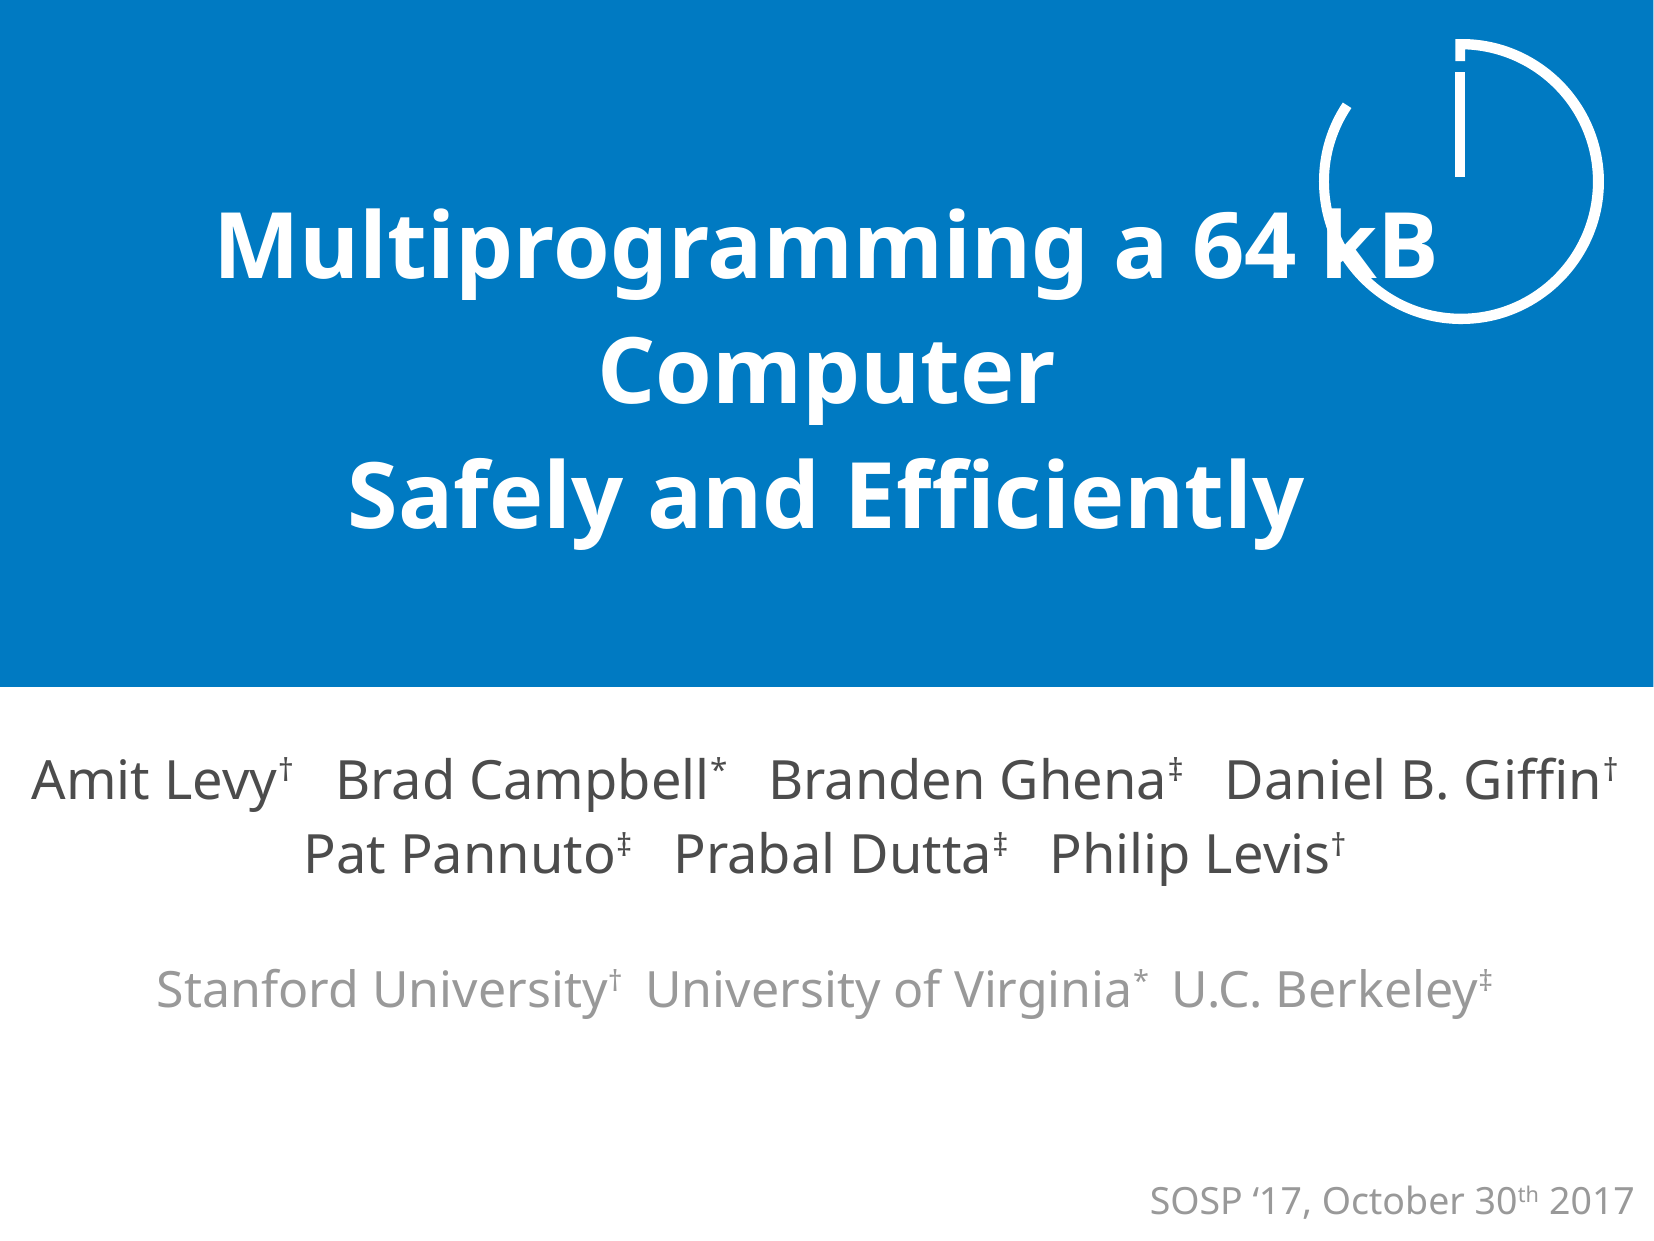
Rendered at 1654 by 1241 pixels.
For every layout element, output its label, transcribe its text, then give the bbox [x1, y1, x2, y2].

text_box Amit Levy† Brad Campbell* Branden Ghena‡ Daniel B. Giffin† Pat Pannuto‡ Prabal Dutta‡ Philip Levis† [0, 734, 1651, 900]
subtitle Multiprogramming a 64 kB Computer Safely and Efficiently [0, 0, 1654, 687]
text_box SOSP ‘17, October 30th 2017 [966, 1176, 1635, 1241]
text_box Stanford University† University of Virginia* U.C. Berkeley‡ [0, 947, 1651, 1113]
picture [1318, 39, 1604, 325]
